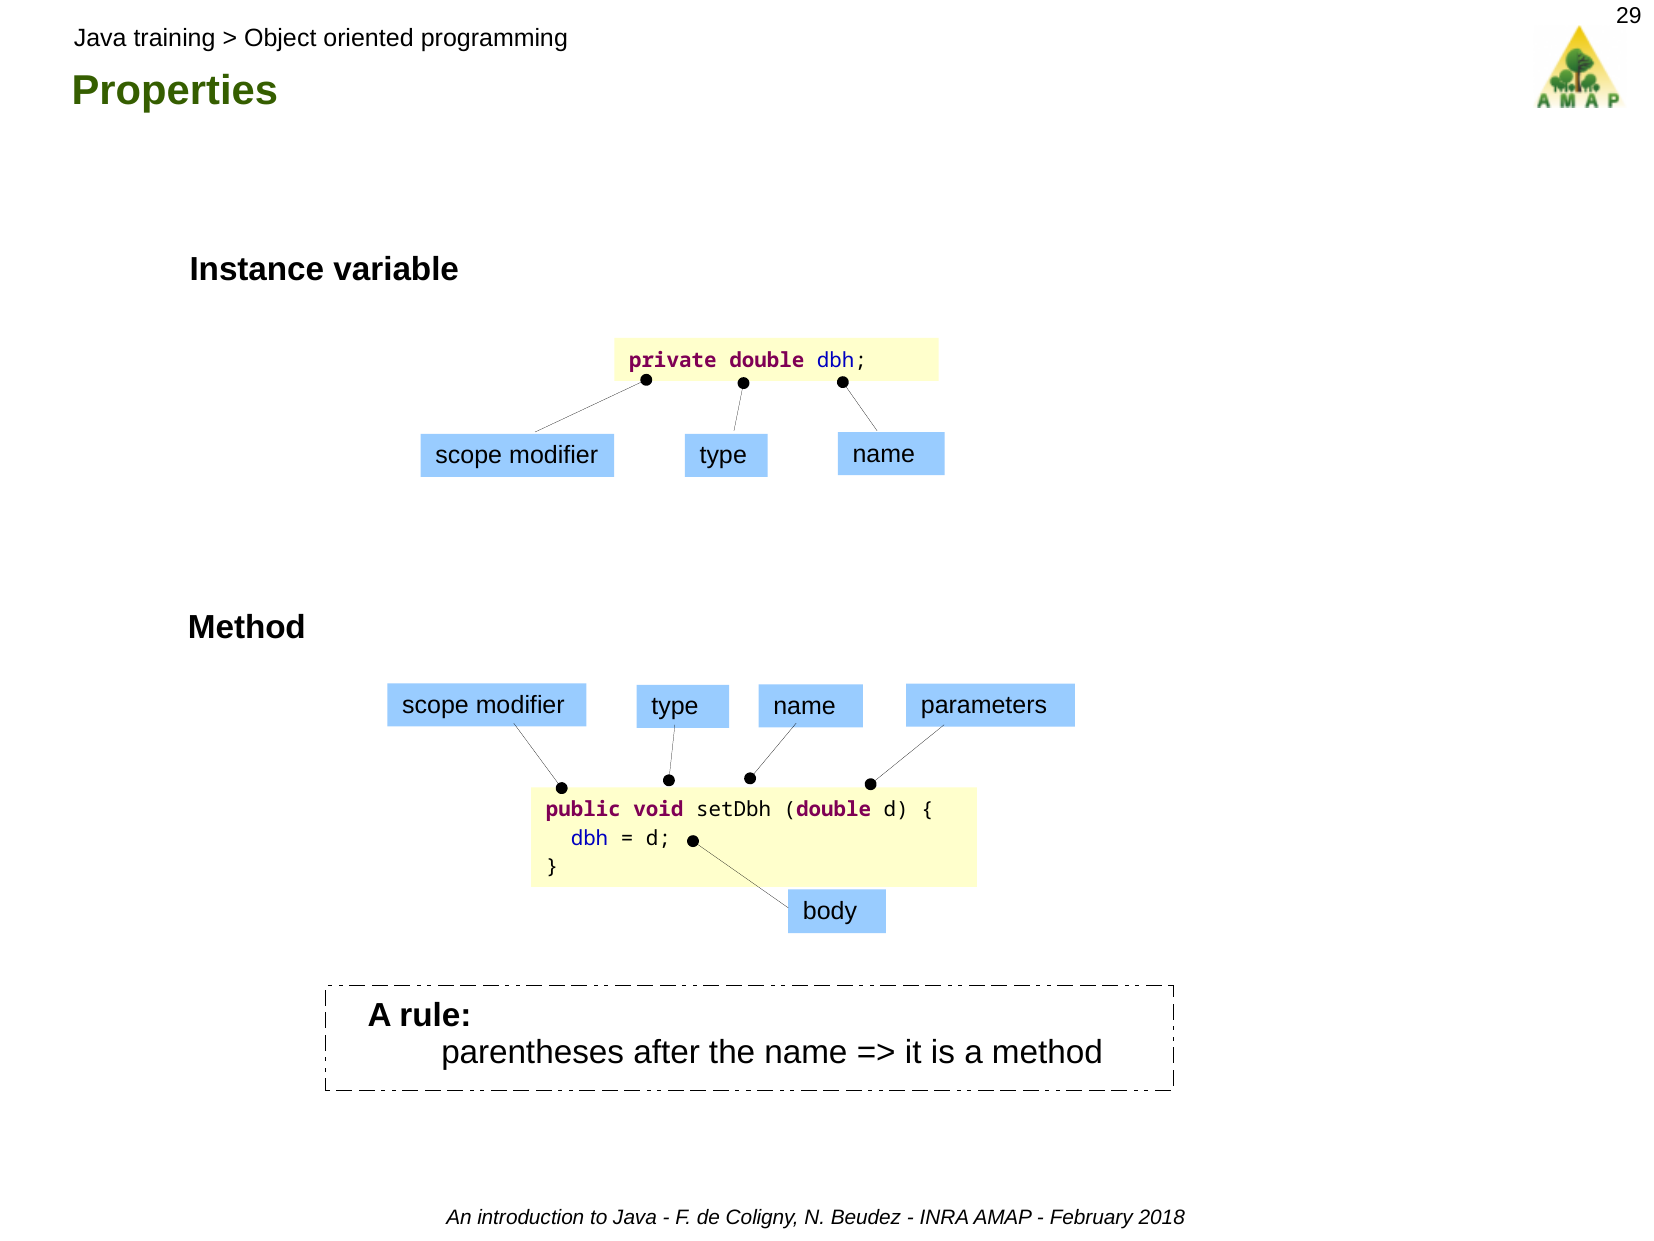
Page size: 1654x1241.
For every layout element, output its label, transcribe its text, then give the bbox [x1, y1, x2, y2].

text_box Method [173, 601, 587, 675]
text_box Instance variable [174, 243, 677, 317]
text_box private double dbh; [614, 337, 939, 378]
text_box name [837, 432, 945, 476]
text_box Java training > Object oriented programming [59, 16, 1004, 60]
text_box A rule: parentheses after the name => it is a method [352, 989, 1265, 1080]
text_box type [636, 684, 730, 728]
text_box body [788, 889, 886, 934]
text_box Properties [56, 59, 1120, 121]
text_box type [684, 433, 768, 477]
text_box parameters [906, 683, 1075, 727]
text_box name [758, 684, 863, 728]
text_box scope modifier [420, 433, 615, 477]
picture [1533, 25, 1627, 108]
text_box public void setDbh (double d) { dbh = d; } [531, 787, 977, 876]
text_box scope modifier [387, 683, 587, 727]
